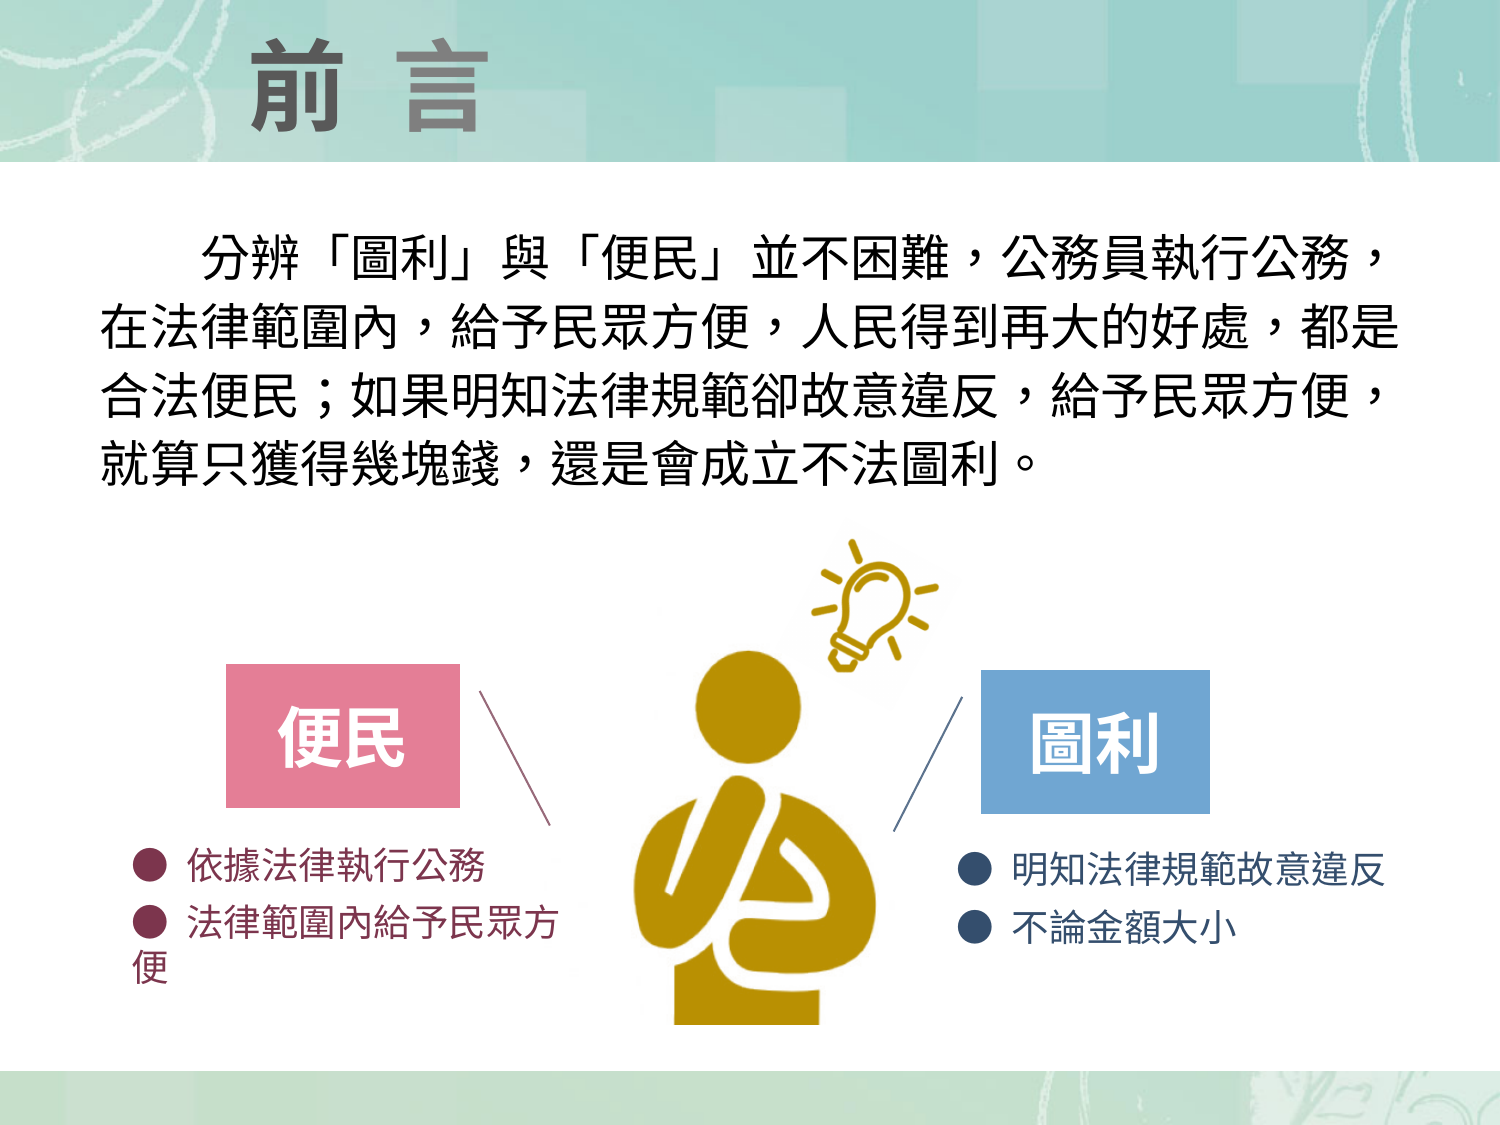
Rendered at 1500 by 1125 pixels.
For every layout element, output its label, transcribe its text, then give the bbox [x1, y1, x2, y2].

text_box ● 明知法律規範故意違反 ● 不論金額大小 [941, 839, 1416, 958]
text_box [0, 162, 1500, 1071]
text_box ● 依據法律執行公務 ● 法律範圍內給予民眾方便 [116, 834, 614, 953]
text_box 便民 [226, 664, 460, 808]
text_box 圖利 [981, 670, 1210, 814]
text_box 前 言 [232, 15, 515, 153]
picture [544, 517, 962, 1026]
text_box 分辨「圖利」與「便民」並不困難，公務員執行公務，在法律範圍內，給予民眾方便，人民得到再大的好處，都是合法便民；如果明知法律規範卻故意違反，給予民眾方便，就算只獲得幾塊錢，還是會成立不法圖利。 [84, 210, 1428, 498]
